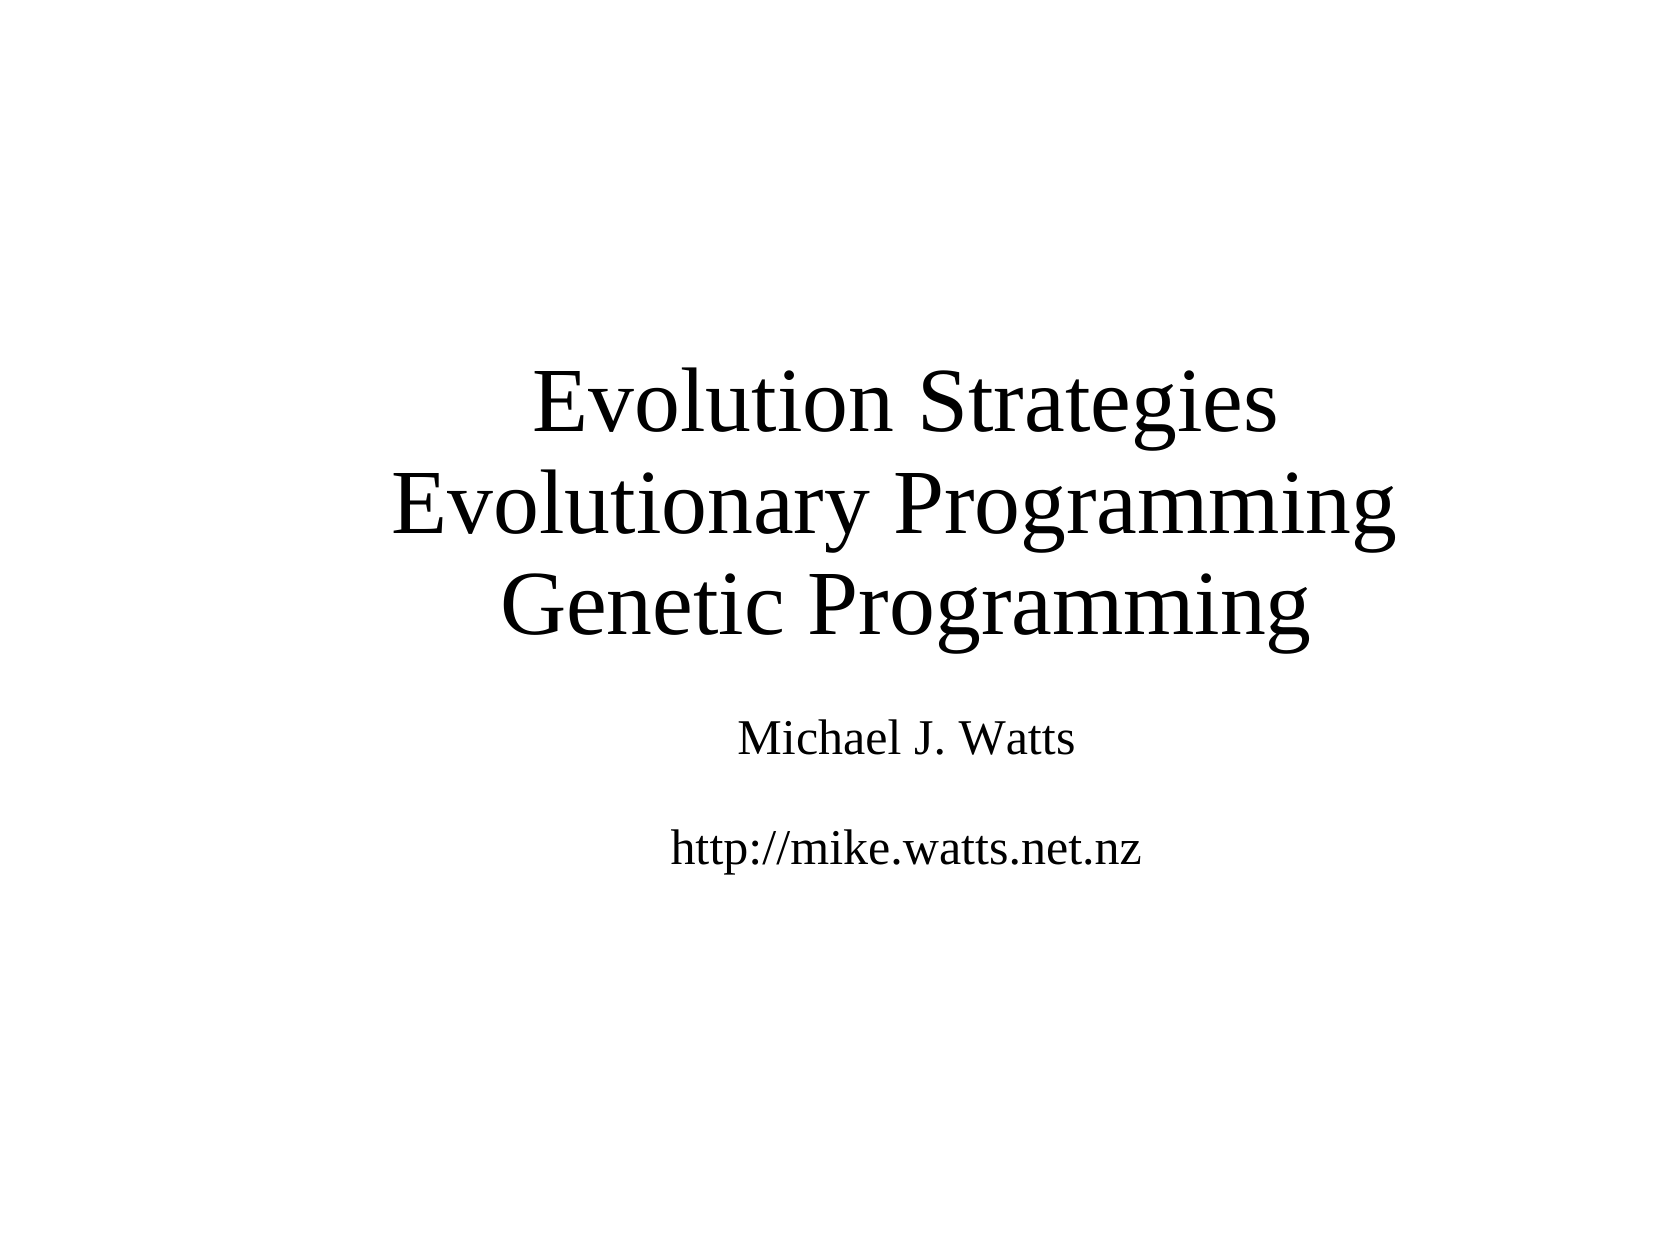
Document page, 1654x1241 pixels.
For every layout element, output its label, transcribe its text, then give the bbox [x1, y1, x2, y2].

text_box Evolution Strategies Evolutionary Programming Genetic Programming Michael J. Watts http://mike.watts.net.nz [380, 349, 1433, 962]
